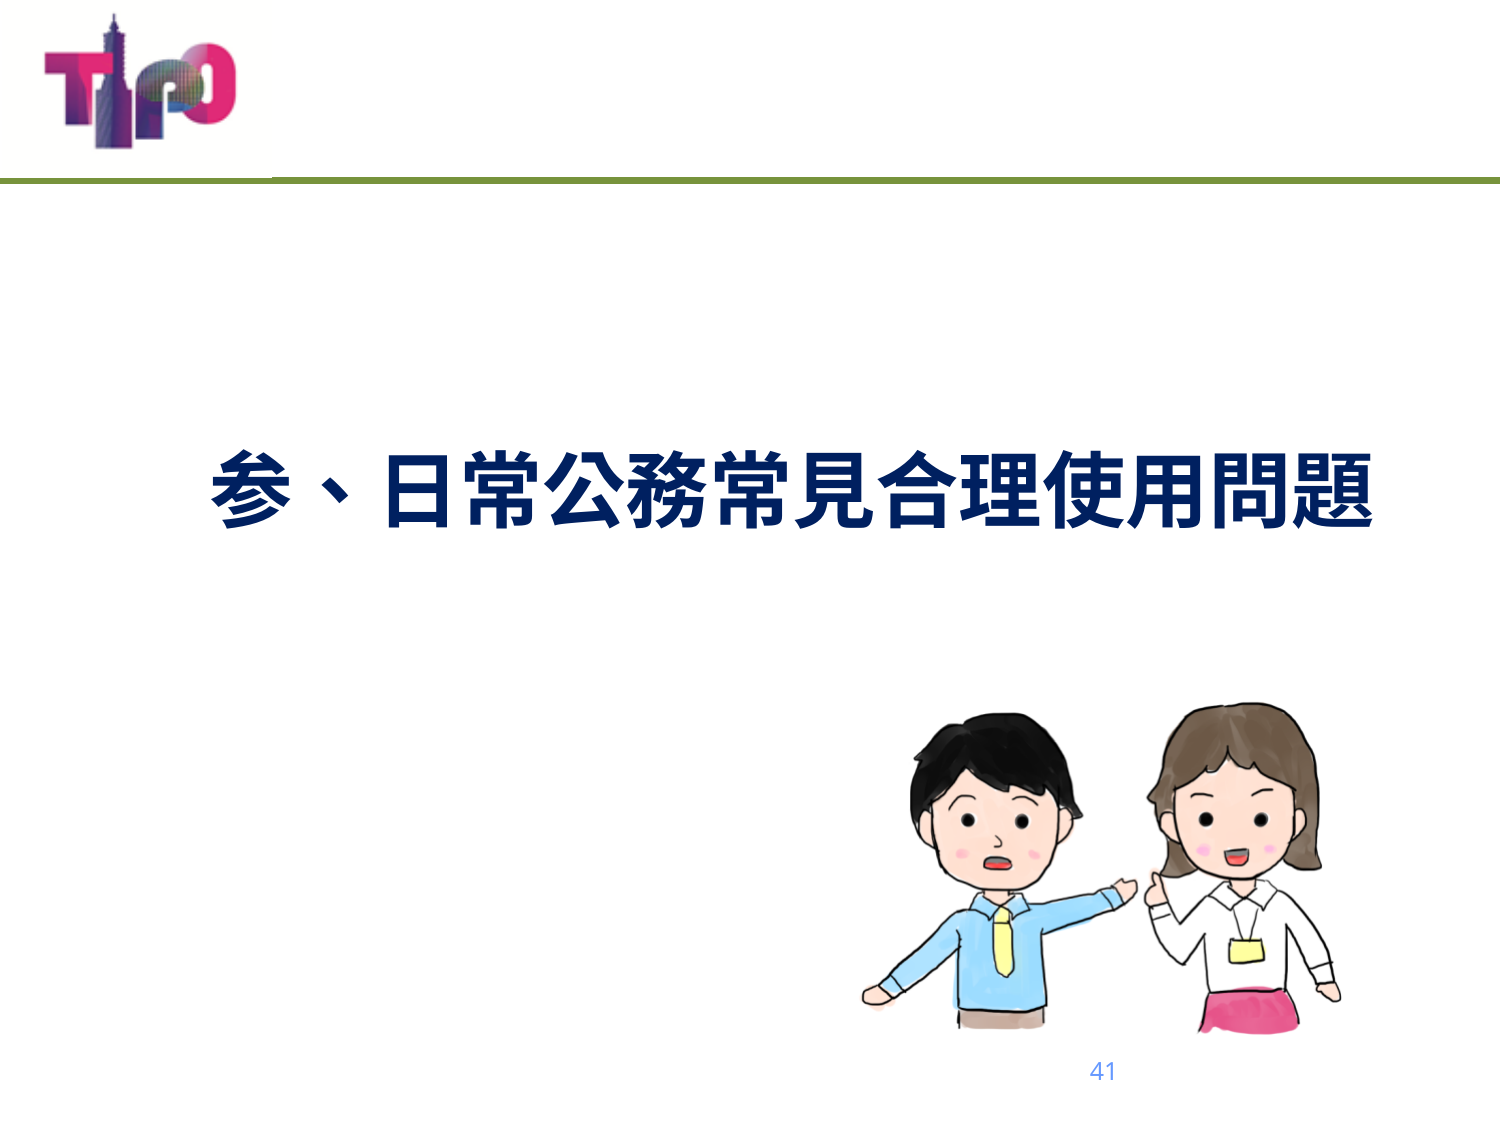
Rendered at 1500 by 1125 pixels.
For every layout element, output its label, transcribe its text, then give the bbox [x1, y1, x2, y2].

picture [844, 680, 1371, 1055]
text_box 参、日常公務常見合理使用問題 [195, 431, 1420, 546]
text_box 41 [1074, 1042, 1426, 1103]
